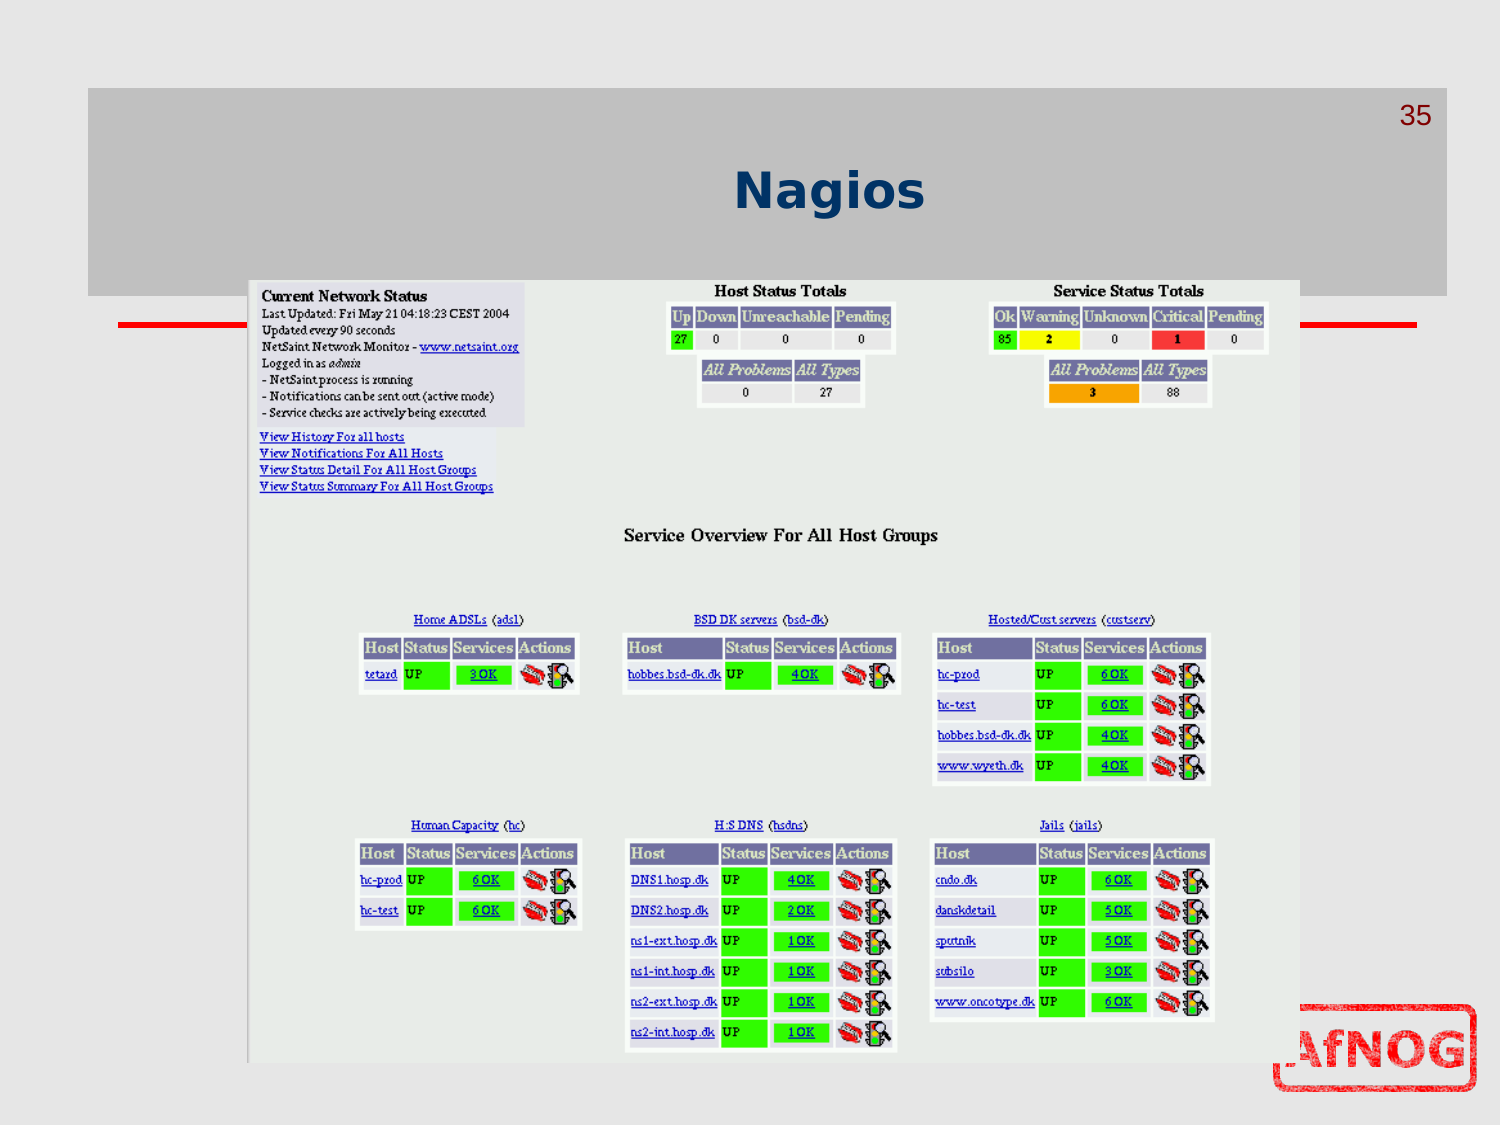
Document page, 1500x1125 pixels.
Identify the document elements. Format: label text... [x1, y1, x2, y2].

title Nagios [225, 99, 1436, 288]
picture [247, 280, 1477, 1092]
